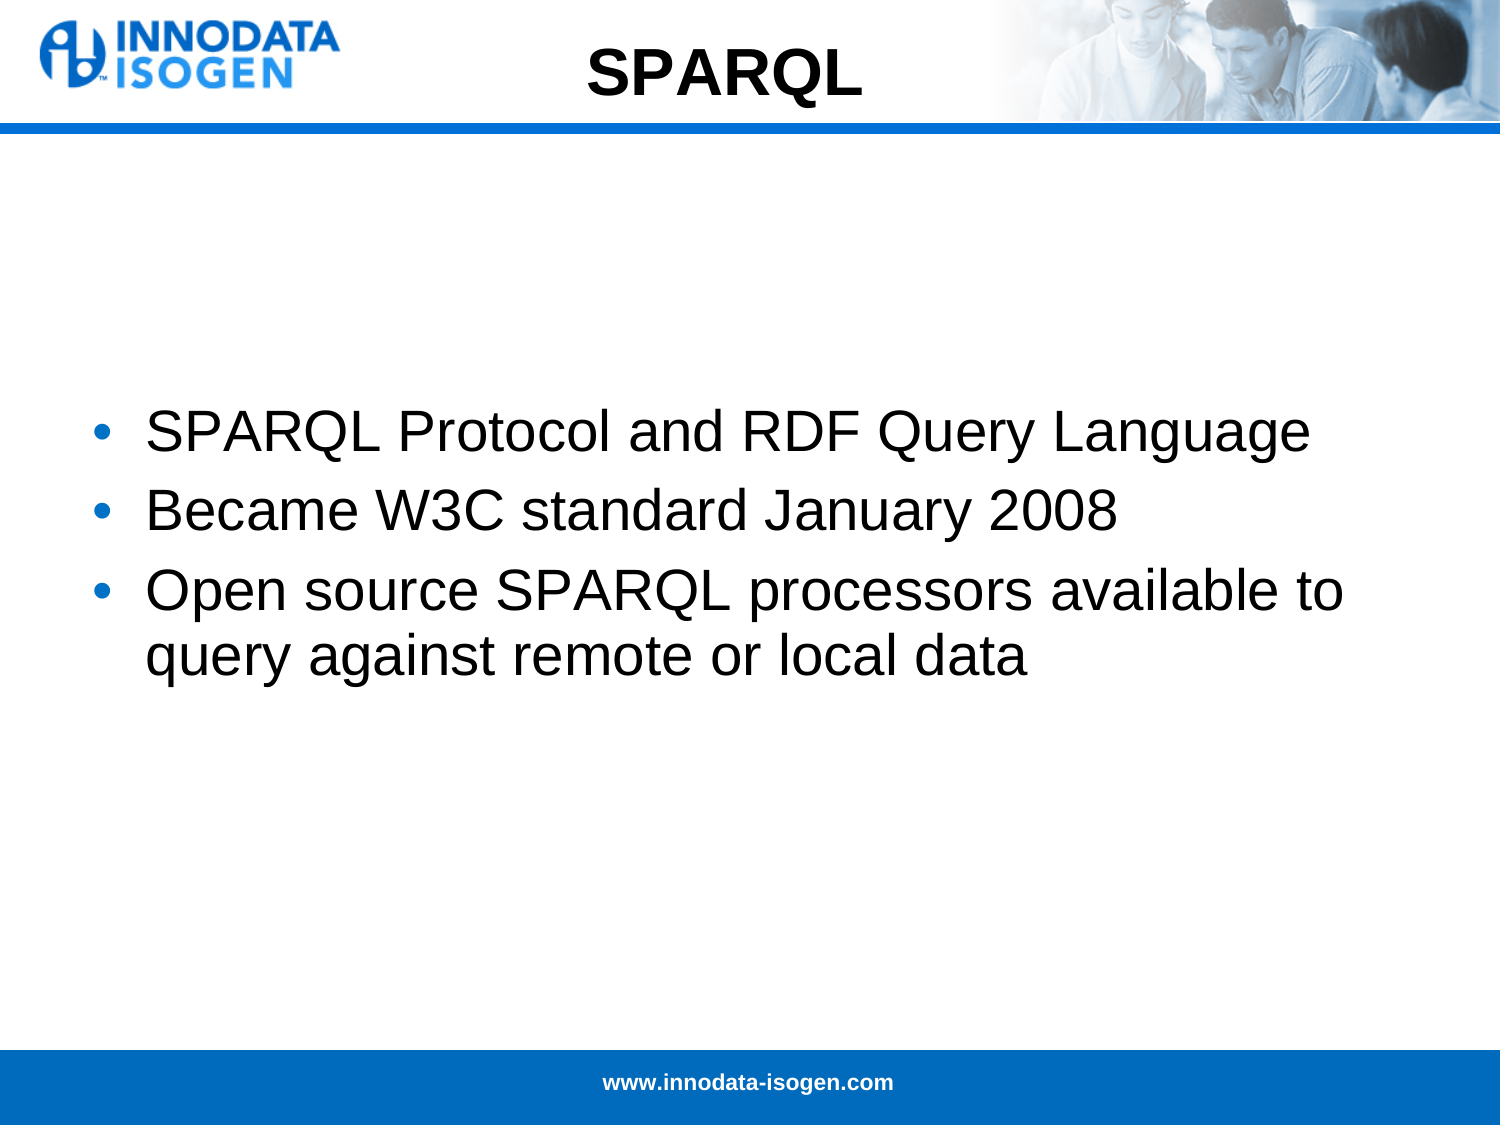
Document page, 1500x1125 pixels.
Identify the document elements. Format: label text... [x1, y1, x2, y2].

picture [0, 123, 1500, 134]
picture [0, 0, 1500, 121]
title SPARQL [37, 35, 1413, 110]
list SPARQL Protocol and RDF Query Language Became W3C standard January 2008 Open source SPARQL processors available to query against remote or local data [75, 398, 1426, 687]
